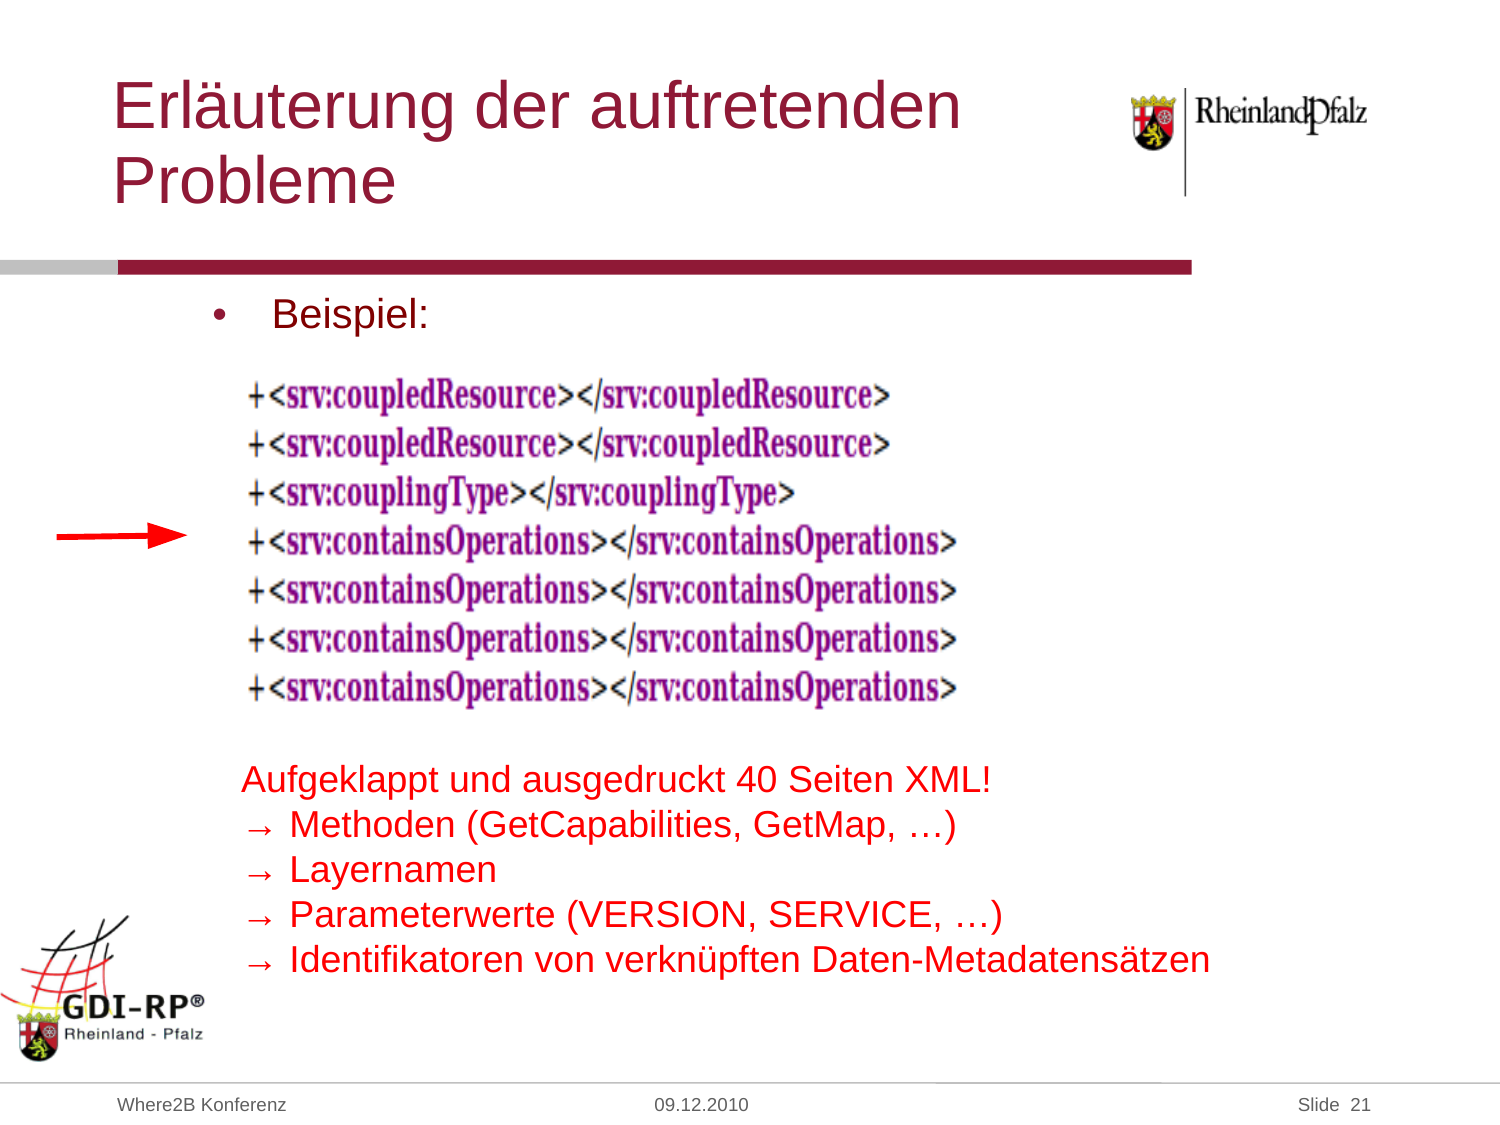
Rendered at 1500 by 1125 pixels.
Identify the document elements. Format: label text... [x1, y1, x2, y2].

picture [0, 915, 207, 1063]
title Erläuterung der auftretenden Probleme [112, 63, 1071, 224]
picture [1131, 88, 1447, 198]
list Beispiel: [212, 295, 1477, 486]
text_box Aufgeklappt und ausgedruckt 40 Seiten XML! → Methoden (GetCapabilities, GetMap, …) → Layernamen → Parameterwerte (VERSION, SERVICE, …) → Identifikatoren von verknüpften Daten-Metadatensätzen [226, 748, 1237, 988]
picture [228, 371, 985, 718]
